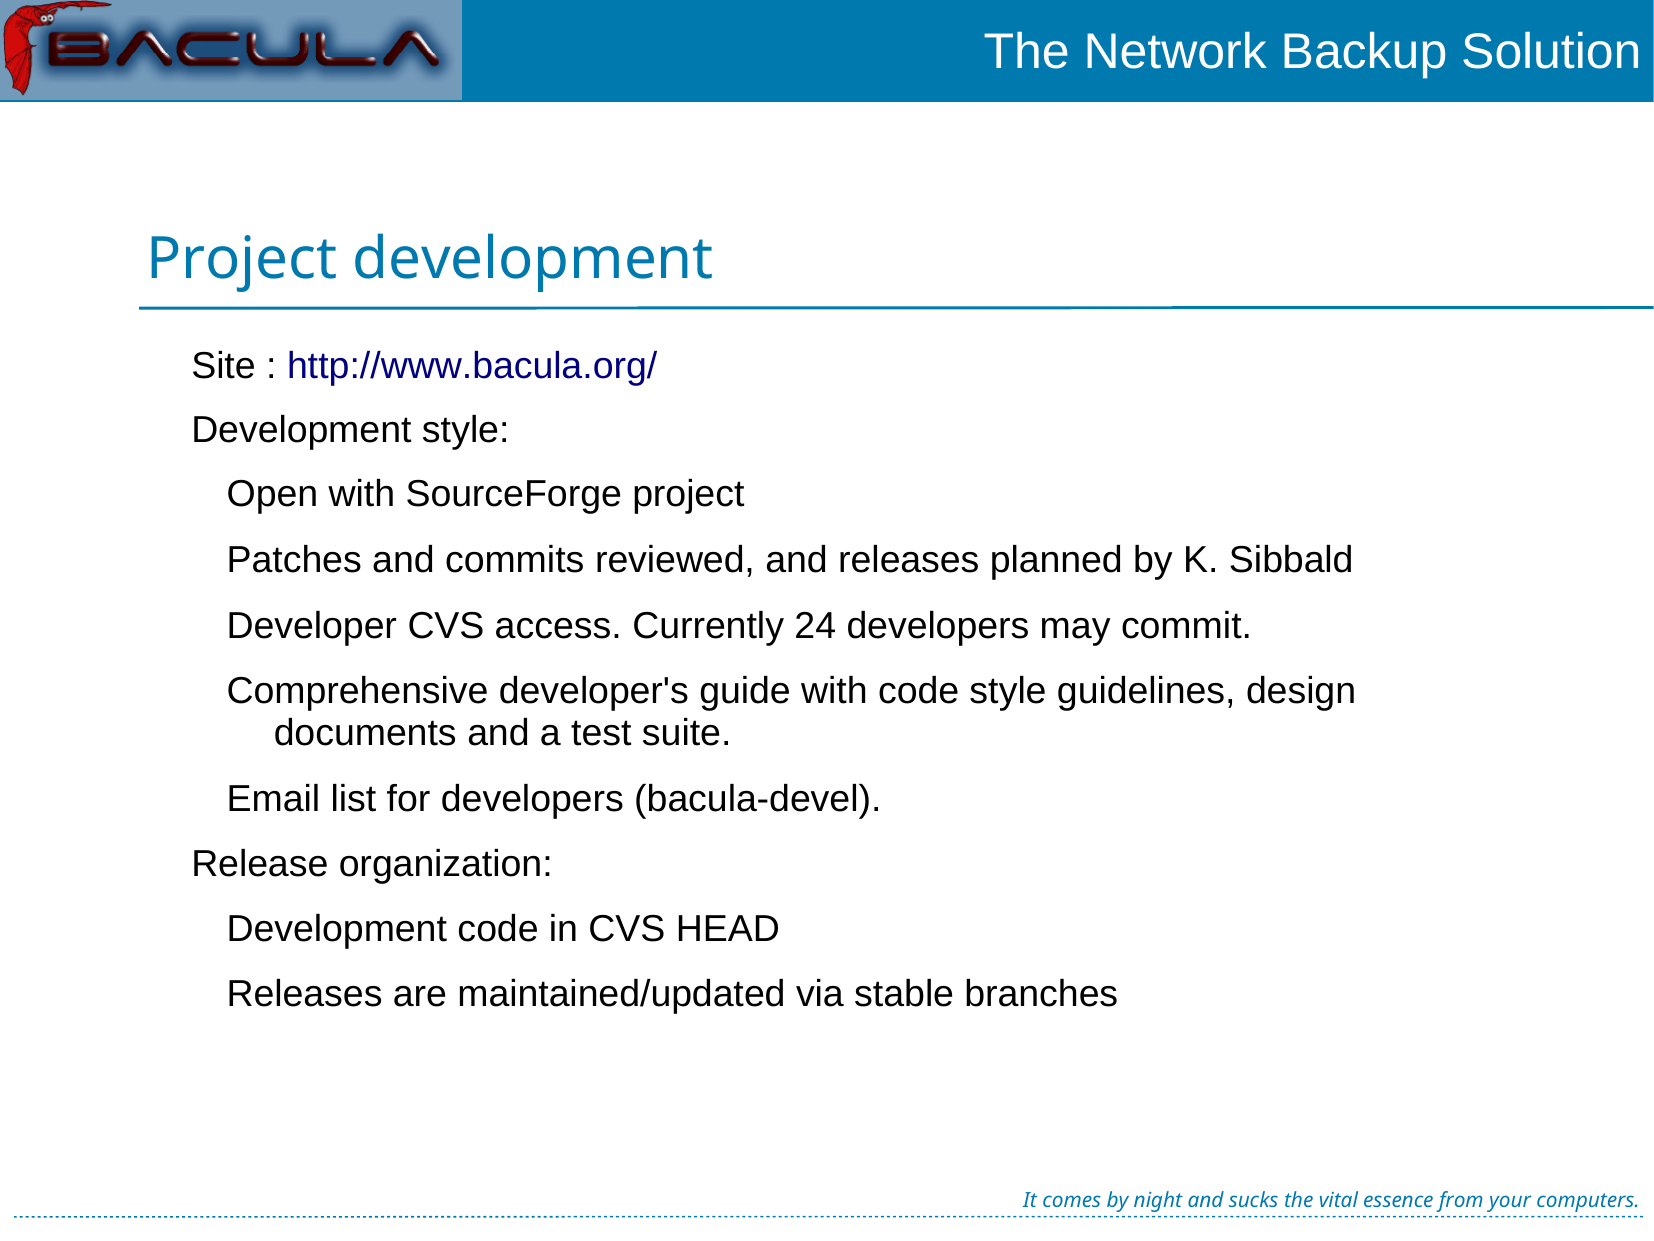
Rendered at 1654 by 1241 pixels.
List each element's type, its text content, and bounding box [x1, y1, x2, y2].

title Project development [146, 120, 1498, 296]
list Site : http://www.bacula.org/ Development style: Open with SourceForge project Patches and commits reviewed, and releases planned by K. Sibbald Developer CVS access. Currently 24 developers may commit. Comprehensive developer's guide with code style guidelines, design documents and a test suite. Email list for developers (bacula-devel). Release organization: Development code in CVS HEAD Releases are maintained/updated via stable branches [132, 344, 1534, 1220]
picture [0, 0, 461, 99]
